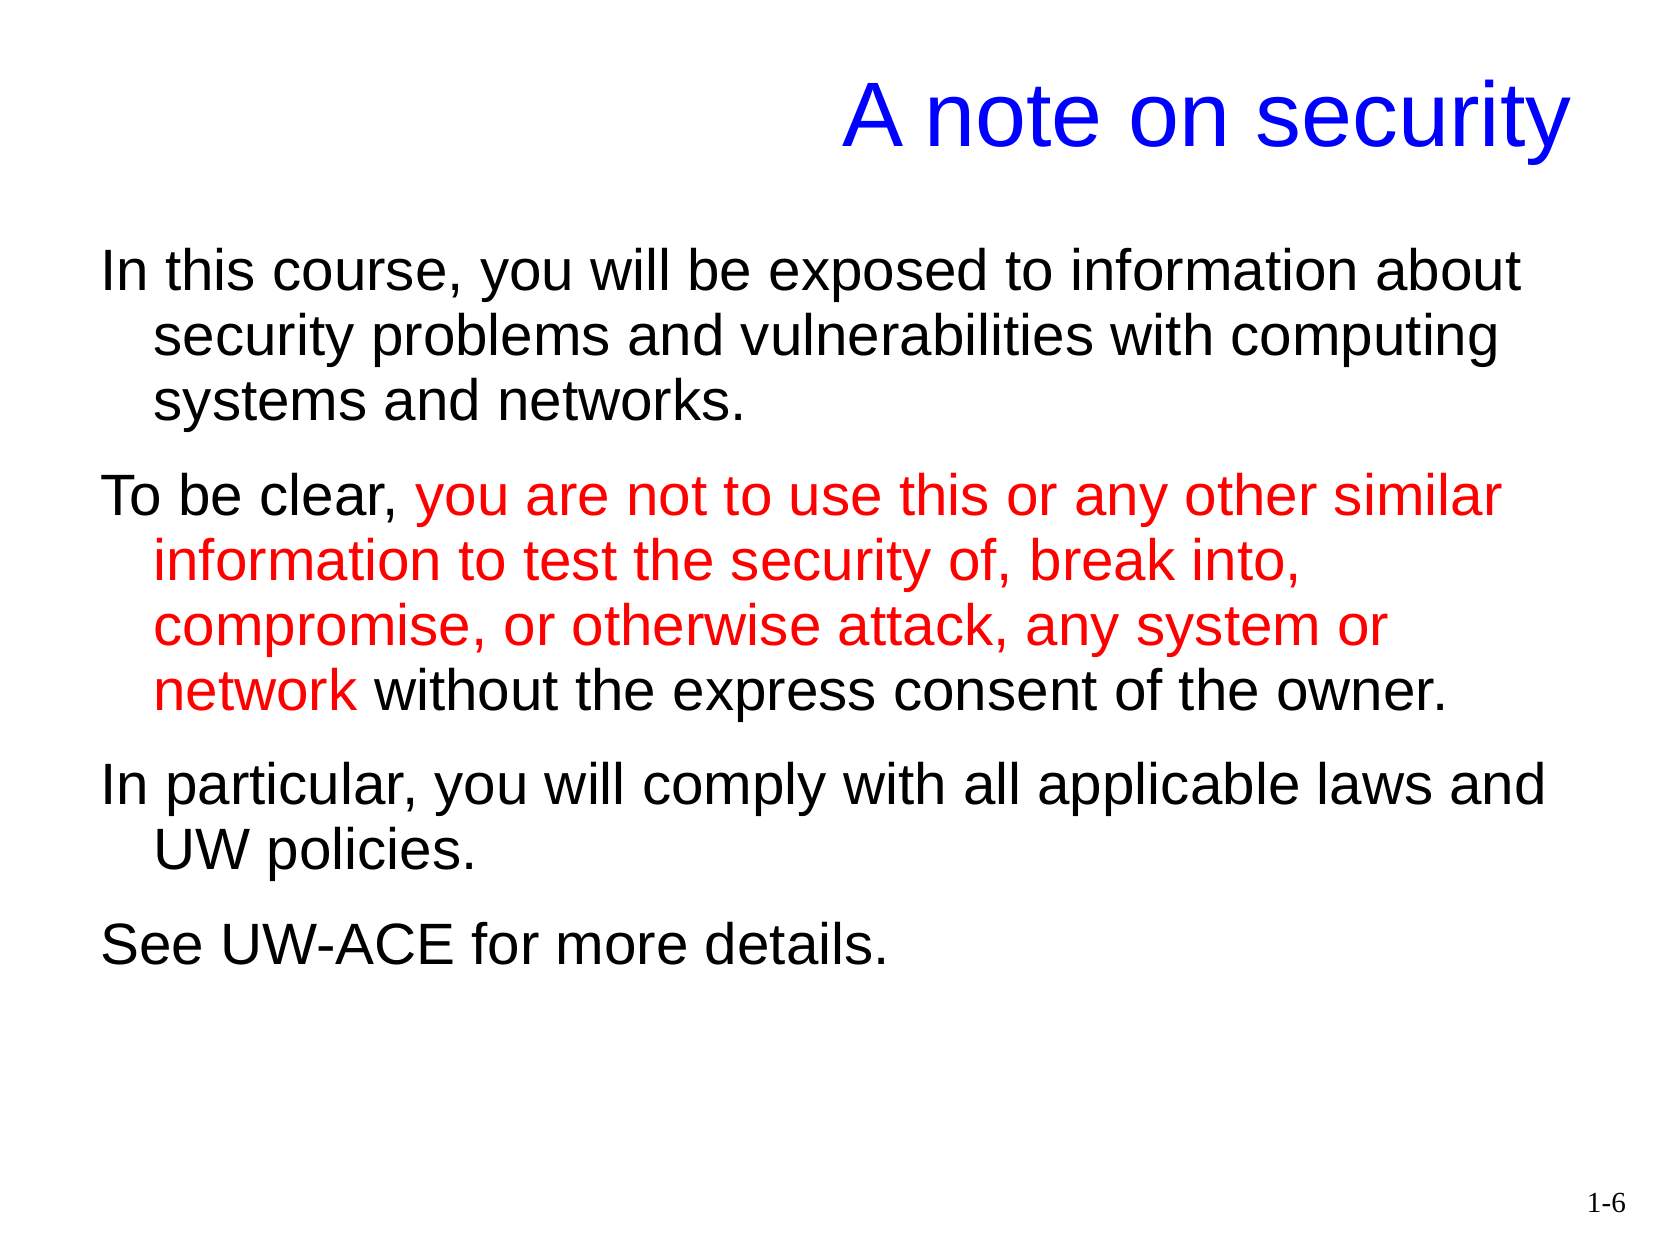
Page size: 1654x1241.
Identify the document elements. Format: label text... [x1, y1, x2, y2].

list In this course, you will be exposed to information about security problems and vulnerabilities with computing systems and networks. To be clear, you are not to use this or any other similar information to test the security of, break into, compromise, or otherwise attack, any system or network without the express consent of the owner. In particular, you will comply with all applicable laws and UW policies. See UW-ACE for more details. [82, 237, 1571, 1156]
title A note on security [84, 18, 1573, 211]
